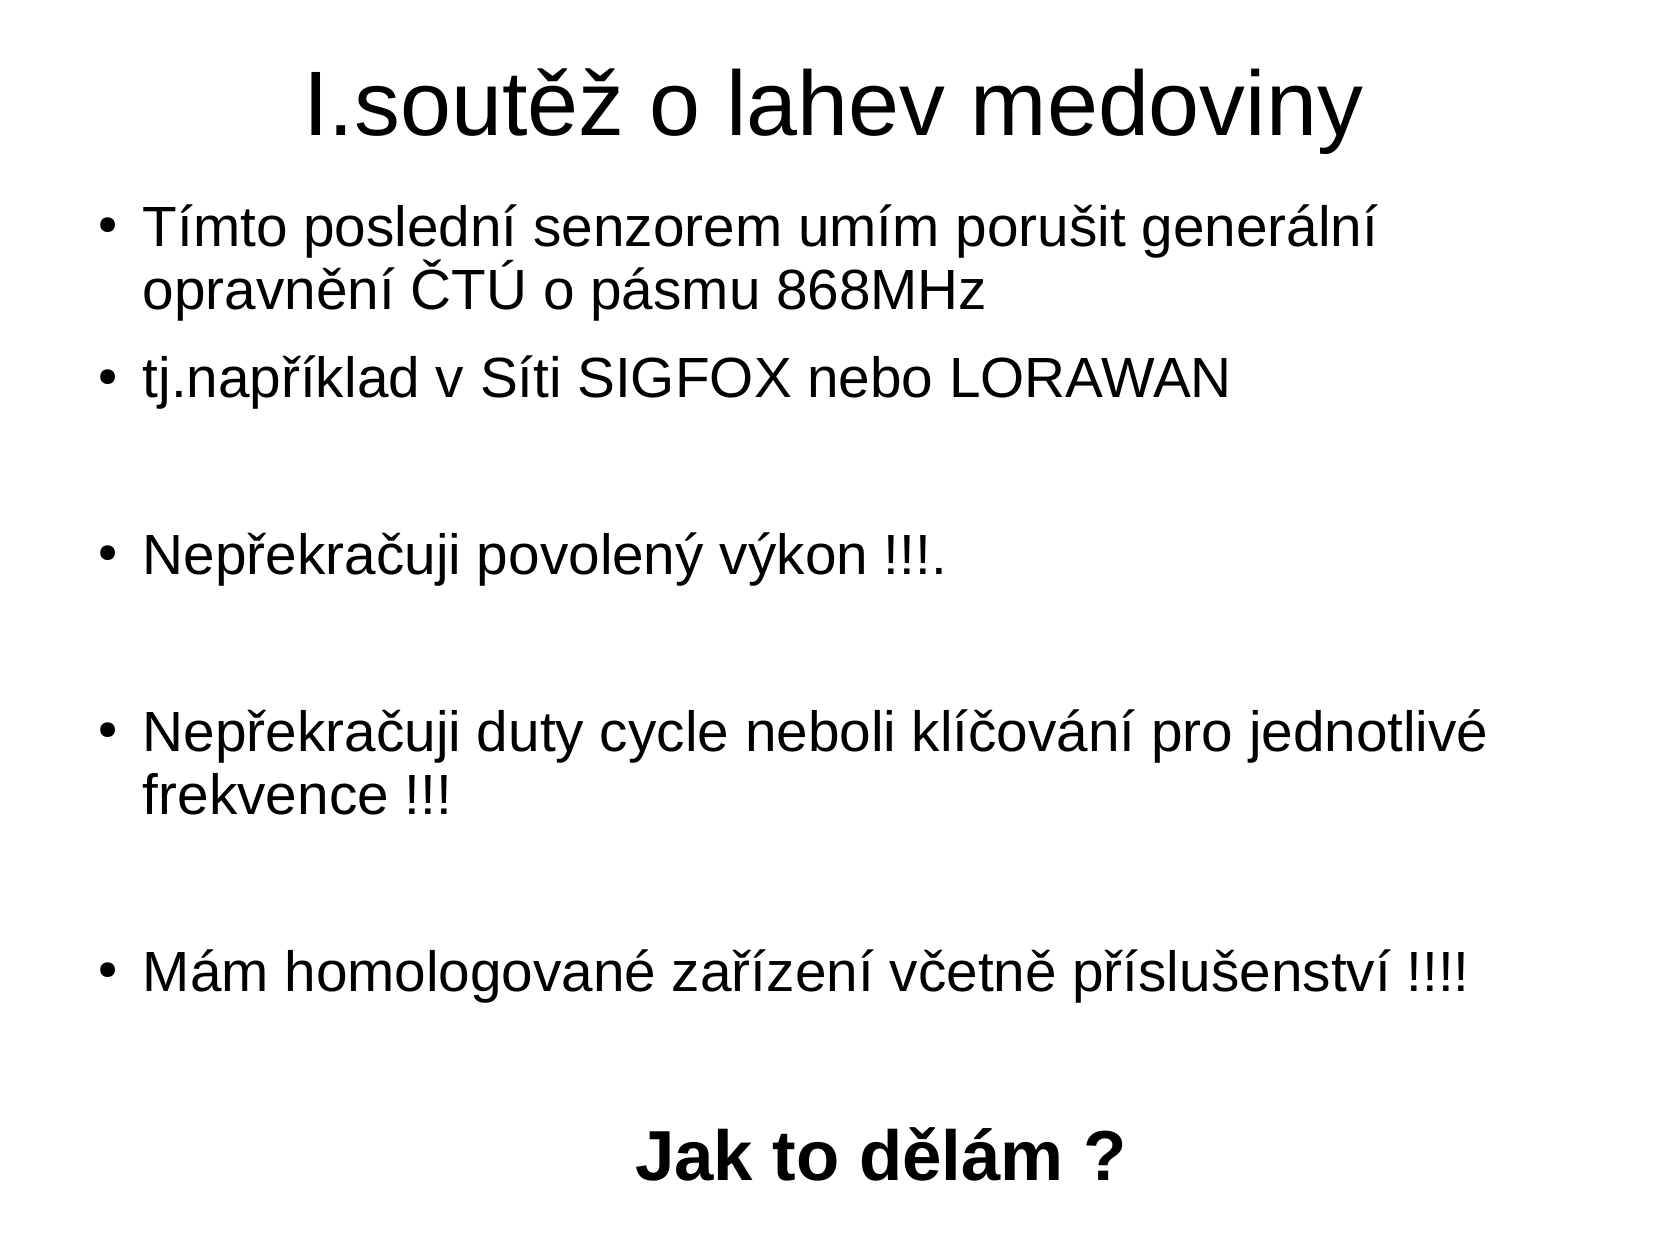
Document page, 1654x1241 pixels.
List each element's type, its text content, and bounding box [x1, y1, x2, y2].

title I.soutěž o lahev medoviny [90, 0, 1579, 195]
list Tímto poslední senzorem umím porušit generální opravnění ČTÚ o pásmu 868MHz tj.například v Síti SIGFOX nebo LORAWAN Nepřekračuji povolený výkon !!!. Nepřekračuji duty cycle neboli klíčování pro jednotlivé frekvence !!! Mám homologované zařízení včetně příslušenství !!!! Jak to dělám ? [82, 195, 1621, 1201]
